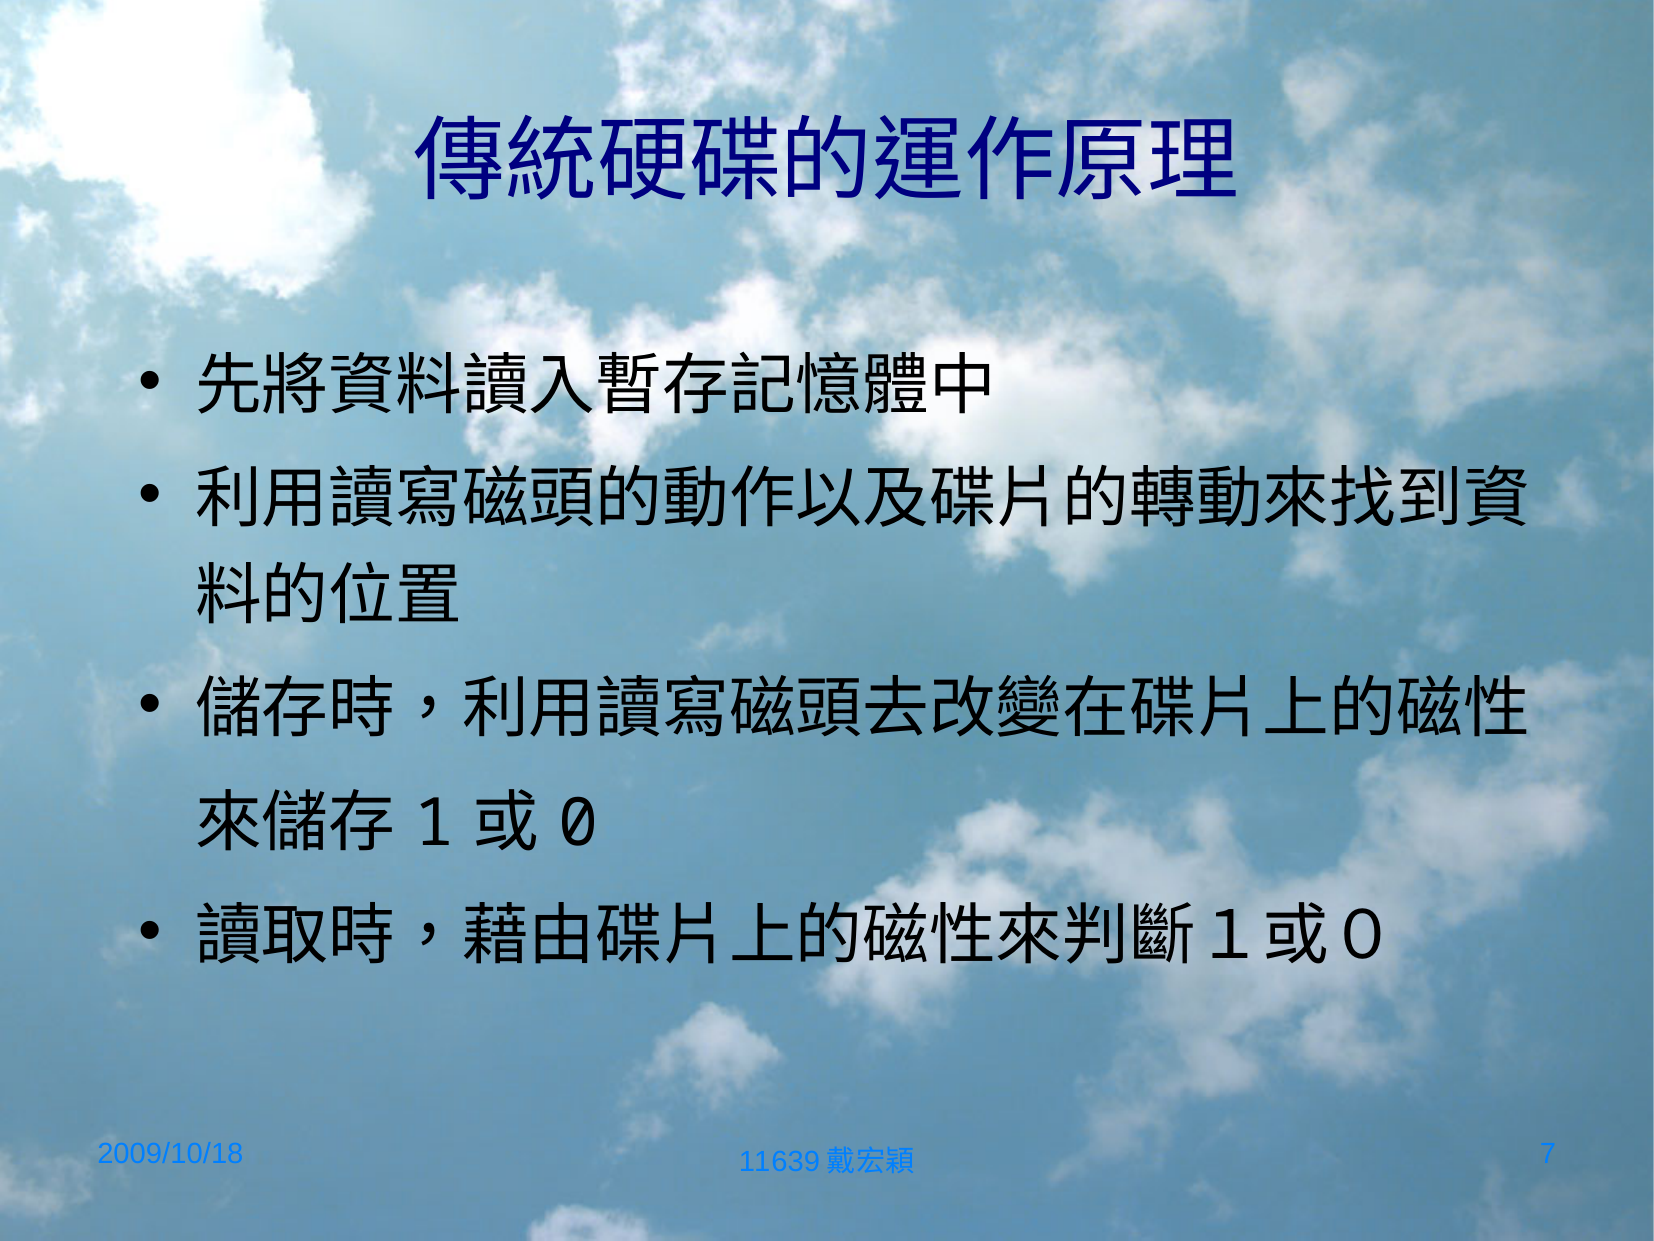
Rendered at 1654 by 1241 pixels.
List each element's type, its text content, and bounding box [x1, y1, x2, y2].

picture [0, 0, 1654, 1241]
title 傳統硬碟的運作原理 [82, 49, 1571, 257]
list 先將資料讀入暫存記憶體中 利用讀寫磁頭的動作以及碟片的轉動來找到資料的位置 儲存時，利用讀寫磁頭去改變在碟片上的磁性 來儲存1或0 讀取時，藉由碟片上的磁性來判斷１或０ [82, 330, 1571, 1217]
